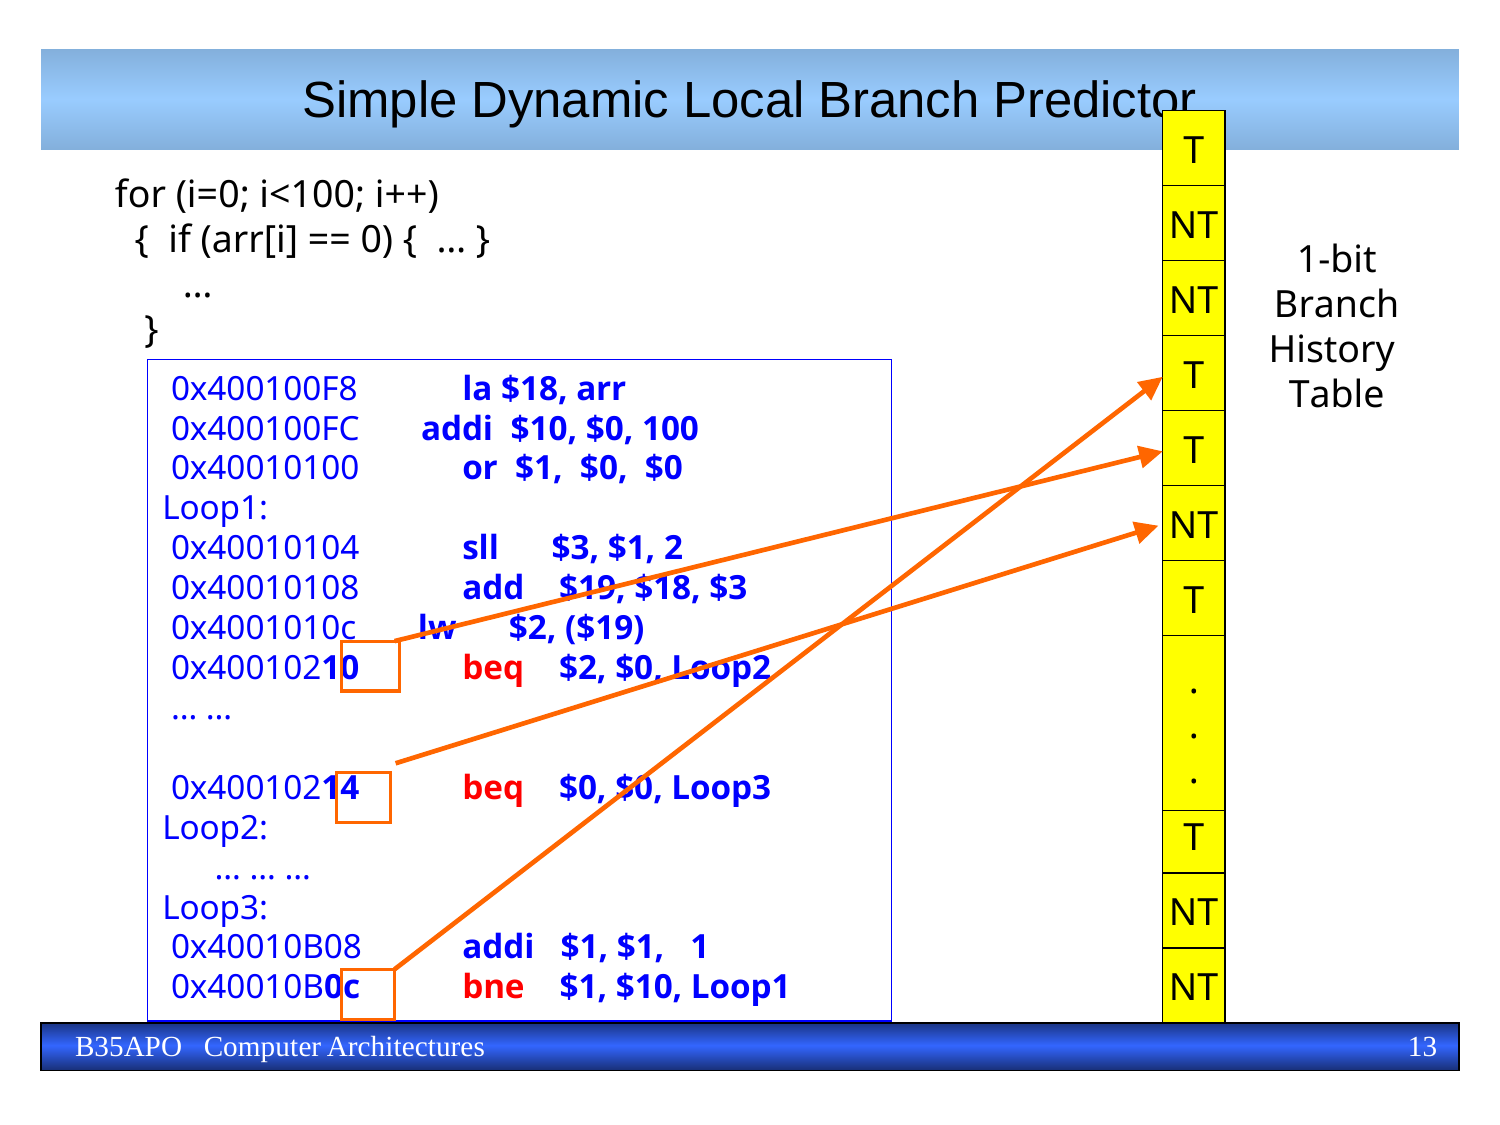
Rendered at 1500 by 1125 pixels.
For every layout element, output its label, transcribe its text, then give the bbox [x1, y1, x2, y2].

text_box NT [1162, 185, 1225, 261]
text_box . . . [1162, 635, 1225, 811]
text_box for (i=0; i<100; i++) { if (arr[i] == 0) { … } … } [100, 162, 880, 425]
text_box 0x400100F8 la $18, arr 0x400100FC addi $10, $0, 100 0x40010100 or $1, $0, $0 Loop1: 0x40010104 sll $3, $1, 2 0x40010108 add $19, $18, $3 0x4001010c lw $2, ($19) 0x40010210 beq $2, $0, Loop2 … … 0x40010214 beq $0, $0, Loop3 Loop2: … … … Loop3: 0x40010B08 addi $1, $1, 1 0x40010B0c bne $1, $10, Loop1 [396, 612, 892, 1021]
text_box T [1162, 110, 1225, 185]
title Simple Dynamic Local Branch Predictor [41, 49, 1459, 150]
text_box T [1162, 811, 1225, 873]
text_box NT [1162, 873, 1225, 948]
text_box NT [1162, 485, 1225, 560]
text_box T [1162, 411, 1225, 485]
text_box NT [1162, 261, 1225, 335]
text_box T [1162, 560, 1225, 635]
text_box 0x400100F8 la $18, arr 0x400100FC addi $10, $0, 100 0x40010100 or $1, $0, $0 Loop1: 0x40010104 sll $3, $1, 2 0x40010108 add $19, $18, $3 0x4001010c lw $2, ($19) 0x40010210 beq $2, $0, Loop2 … … 0x40010214 beq $0, $0, Loop3 Loop2: … … … Loop3: 0x40010B08 addi $1, $1, 1 0x40010B0c bne $1, $10, Loop1 [147, 359, 892, 1021]
text_box T [1162, 335, 1225, 411]
text_box 1-bit Branch History Table [1247, 227, 1427, 452]
text_box NT [1162, 948, 1225, 1024]
